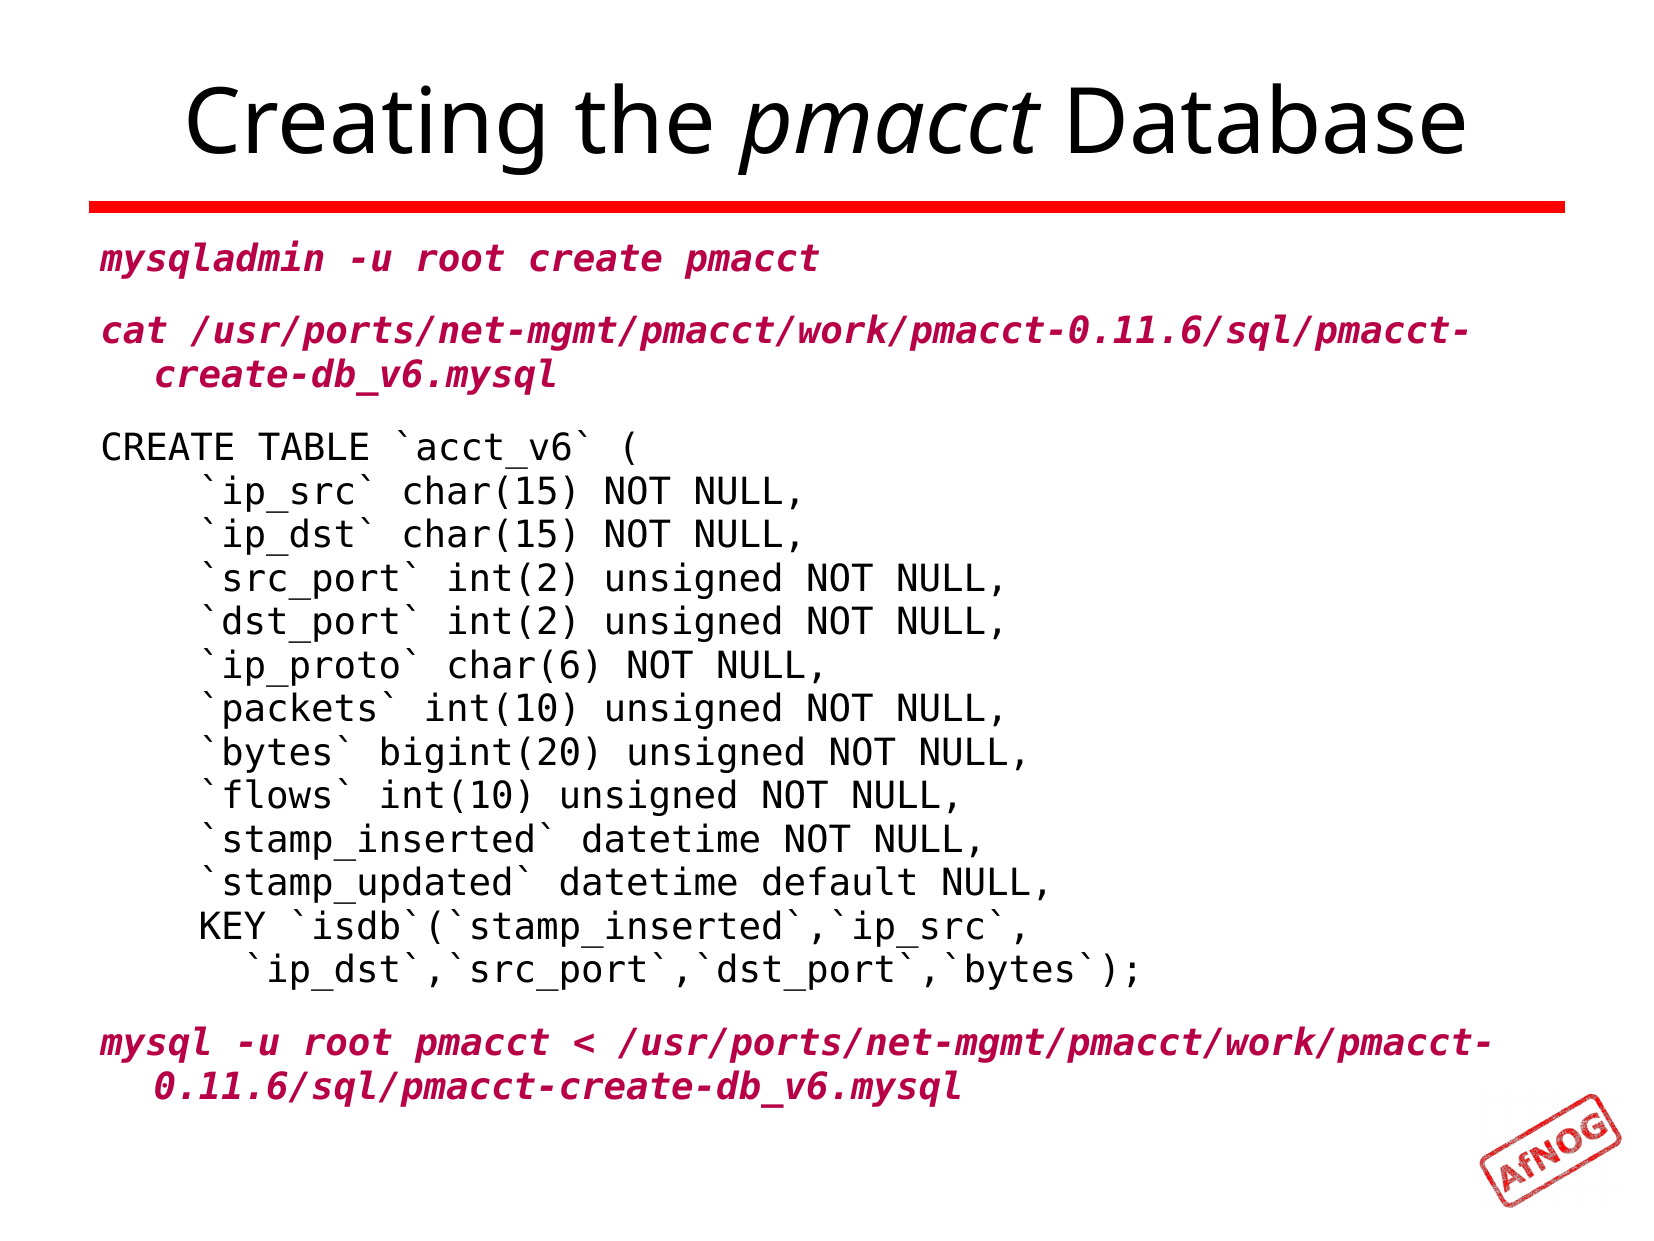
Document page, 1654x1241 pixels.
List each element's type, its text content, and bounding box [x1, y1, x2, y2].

list mysqladmin -u root create pmacct cat /usr/ports/net-mgmt/pmacct/work/pmacct-0.11.6/sql/pmacct-create-db_v6.mysql CREATE TABLE `acct_v6` ( `ip_src` char(15) NOT NULL, `ip_dst` char(15) NOT NULL, `src_port` int(2) unsigned NOT NULL, `dst_port` int(2) unsigned NOT NULL, `ip_proto` char(6) NOT NULL, `packets` int(10) unsigned NOT NULL, `bytes` bigint(20) unsigned NOT NULL, `flows` int(10) unsigned NOT NULL, `stamp_inserted` datetime NOT NULL, `stamp_updated` datetime default NULL, KEY `isdb`(`stamp_inserted`,`ip_src`, `ip_dst`,`src_port`,`dst_port`,`bytes`); mysql -u root pmacct < /usr/ports/net-mgmt/pmacct/work/pmacct-0.11.6/sql/pmacct-create-db_v6.mysql [82, 236, 1571, 1109]
picture [1476, 1090, 1625, 1211]
title Creating the pmacct Database [88, 29, 1565, 207]
